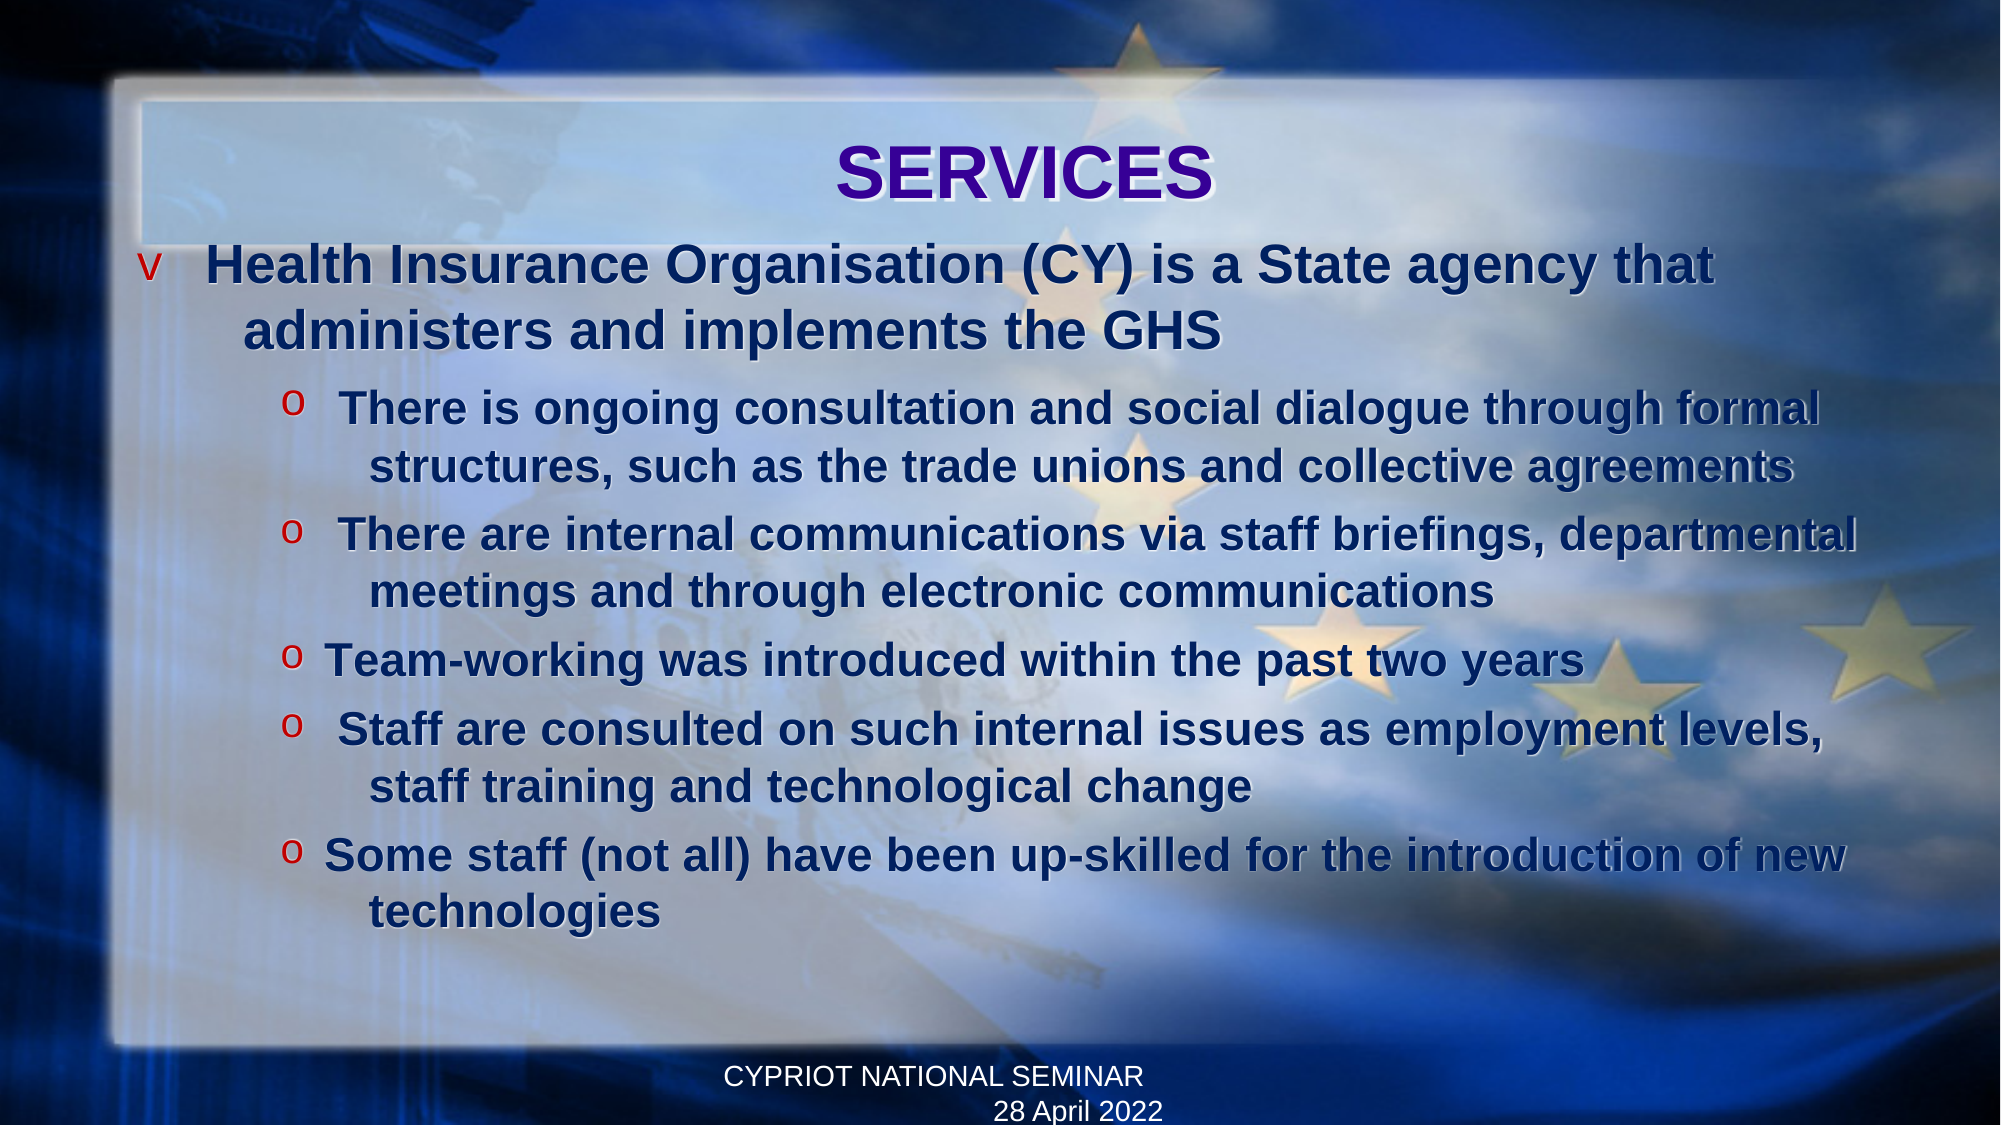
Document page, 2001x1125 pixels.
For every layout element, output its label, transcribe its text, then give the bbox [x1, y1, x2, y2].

text_box CYPRIOT NATIONAL SEMINAR 28 April 2022 [708, 1050, 1342, 1125]
title SERVICES [150, 87, 1900, 220]
list Health Insurance Organisation (CY) is a State agency that administers and implements the GHS There is ongoing consultation and social dialogue through formal structures, such as the trade unions and collective agreements There are internal communications via staff briefings, departmental meetings and through electronic communications Team-working was introduced within the past two years Staff are consulted on such internal issues as employment levels, staff training and technological change Some staff (not all) have been up-skilled for the introduction of new technologies [122, 220, 1900, 1025]
